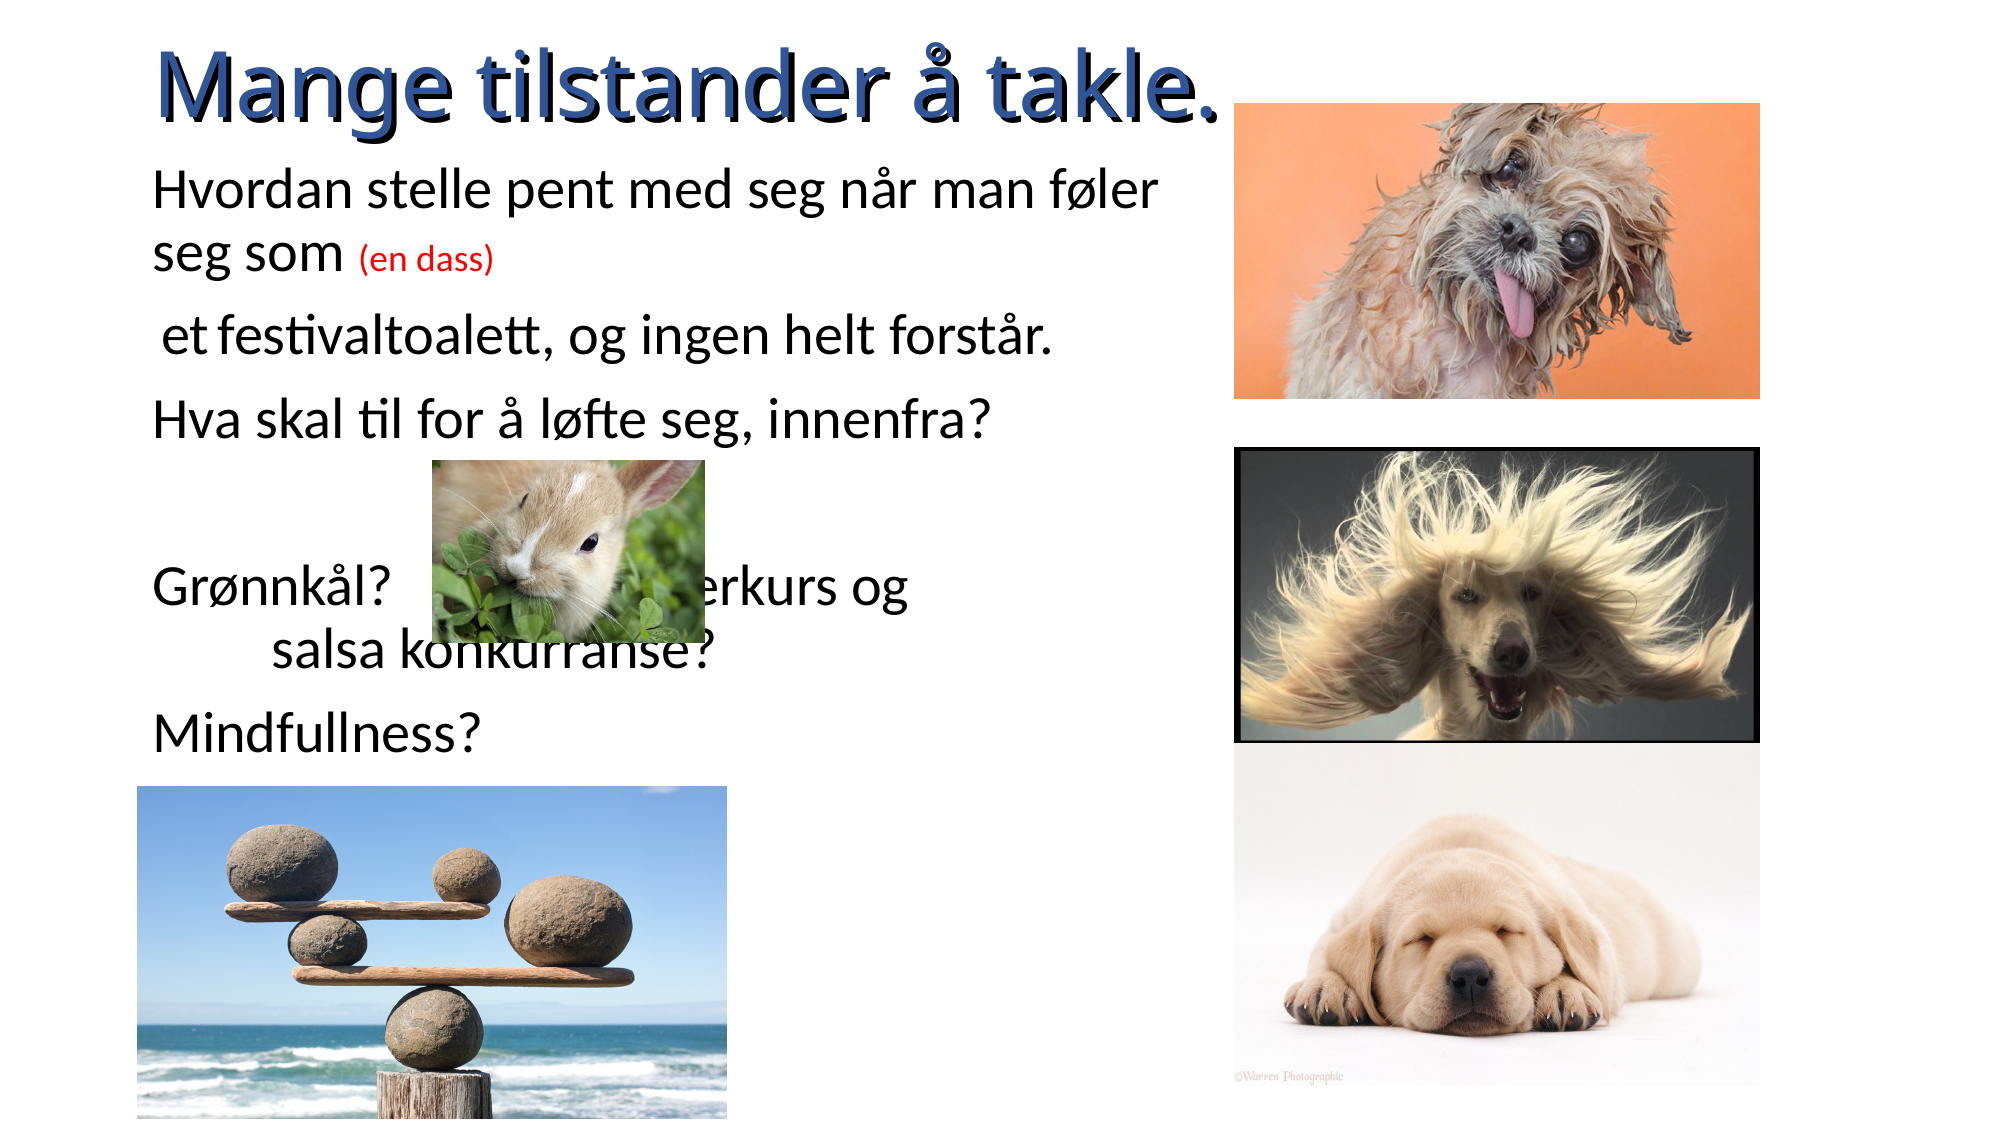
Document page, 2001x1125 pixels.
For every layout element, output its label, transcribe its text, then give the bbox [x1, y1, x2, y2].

picture [1234, 447, 1760, 1086]
picture [432, 460, 705, 643]
picture [137, 786, 727, 1119]
title Mange tilstander å takle. [137, 25, 1863, 151]
picture [1234, 103, 1760, 400]
list Hvordan stelle pent med seg når man føler seg som (en dass) et festivaltoalett, og ingen helt forstår. Hva skal til for å løfte seg, innenfra? Grønnkål? Latterkurs og salsa konkurranse? Mindfullness? [137, 150, 1235, 1014]
